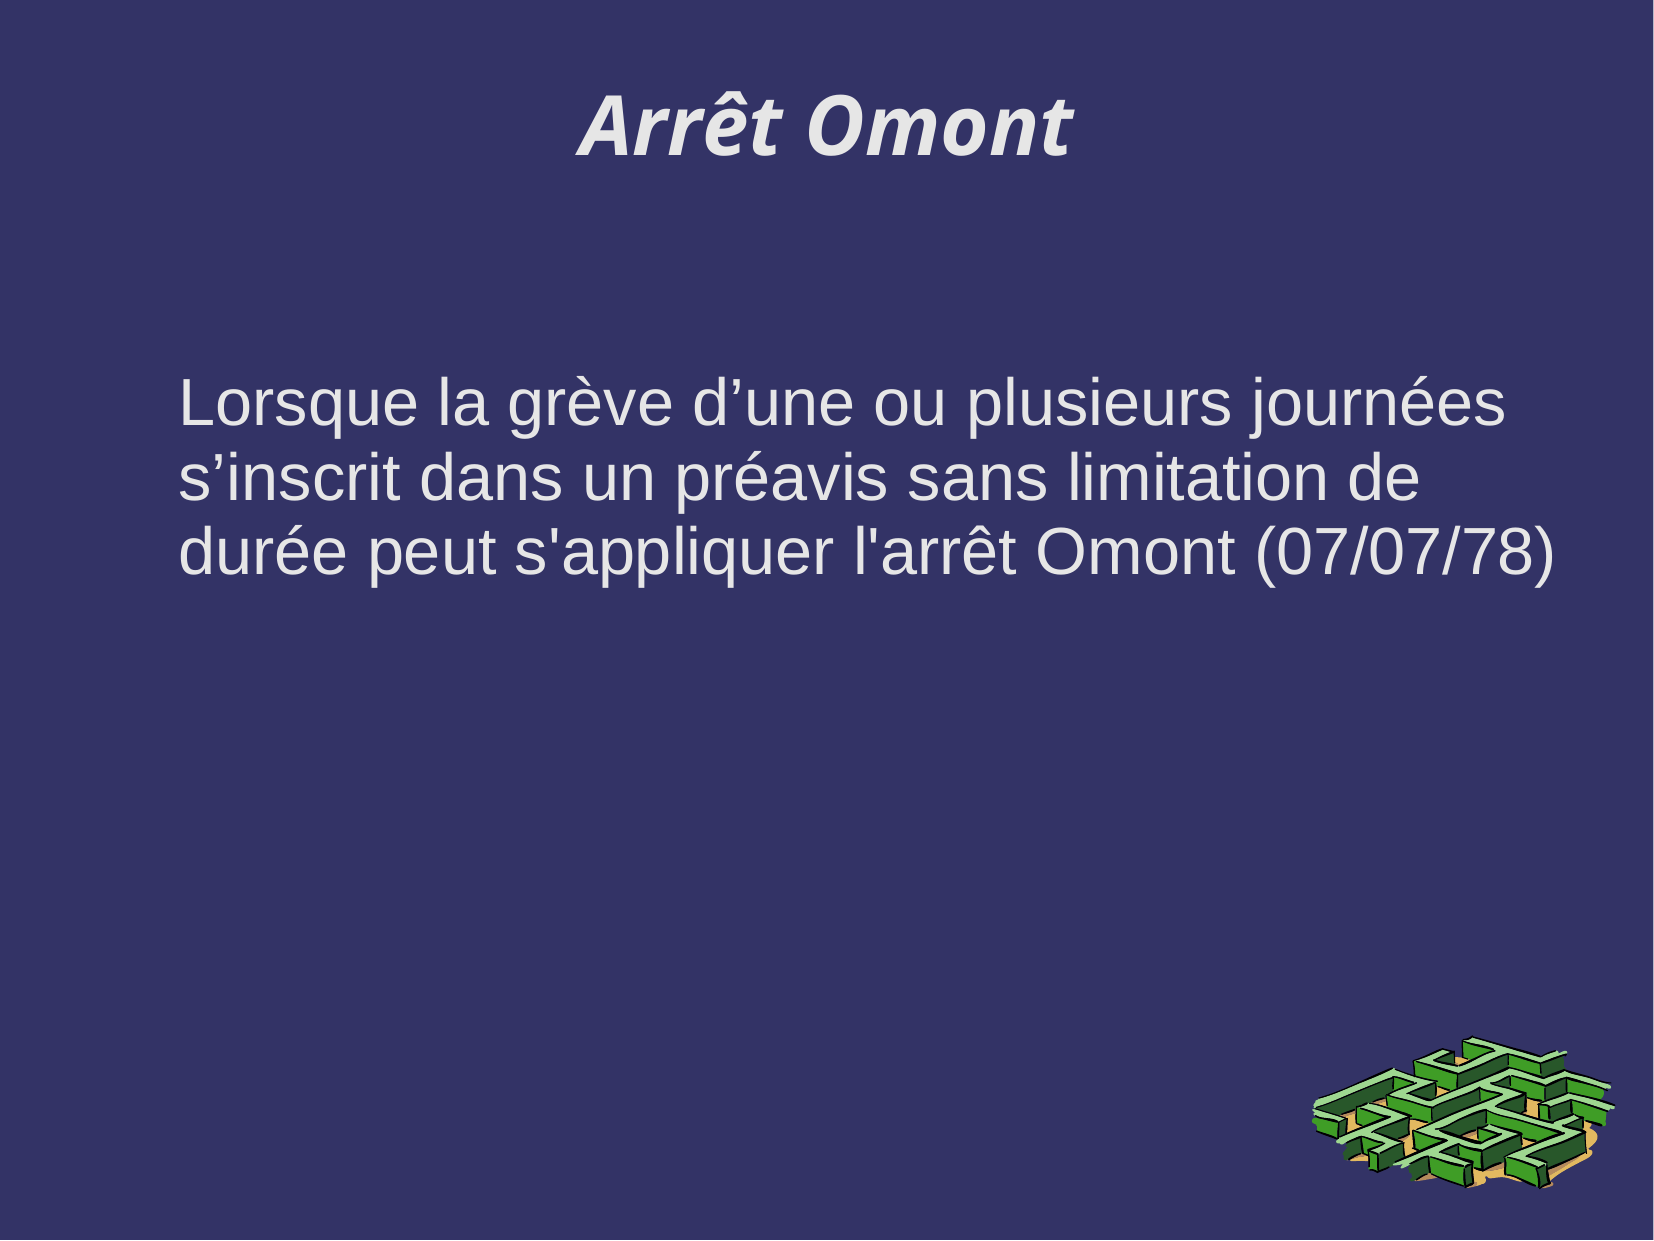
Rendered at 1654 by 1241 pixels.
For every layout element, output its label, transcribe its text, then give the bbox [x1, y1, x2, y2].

title Arrêt Omont [121, 26, 1534, 219]
list Lorsque la grève d’une ou plusieurs journées s’inscrit dans un préavis sans limitation de durée peut s'appliquer l'arrêt Omont (07/07/78) [178, 364, 1570, 680]
